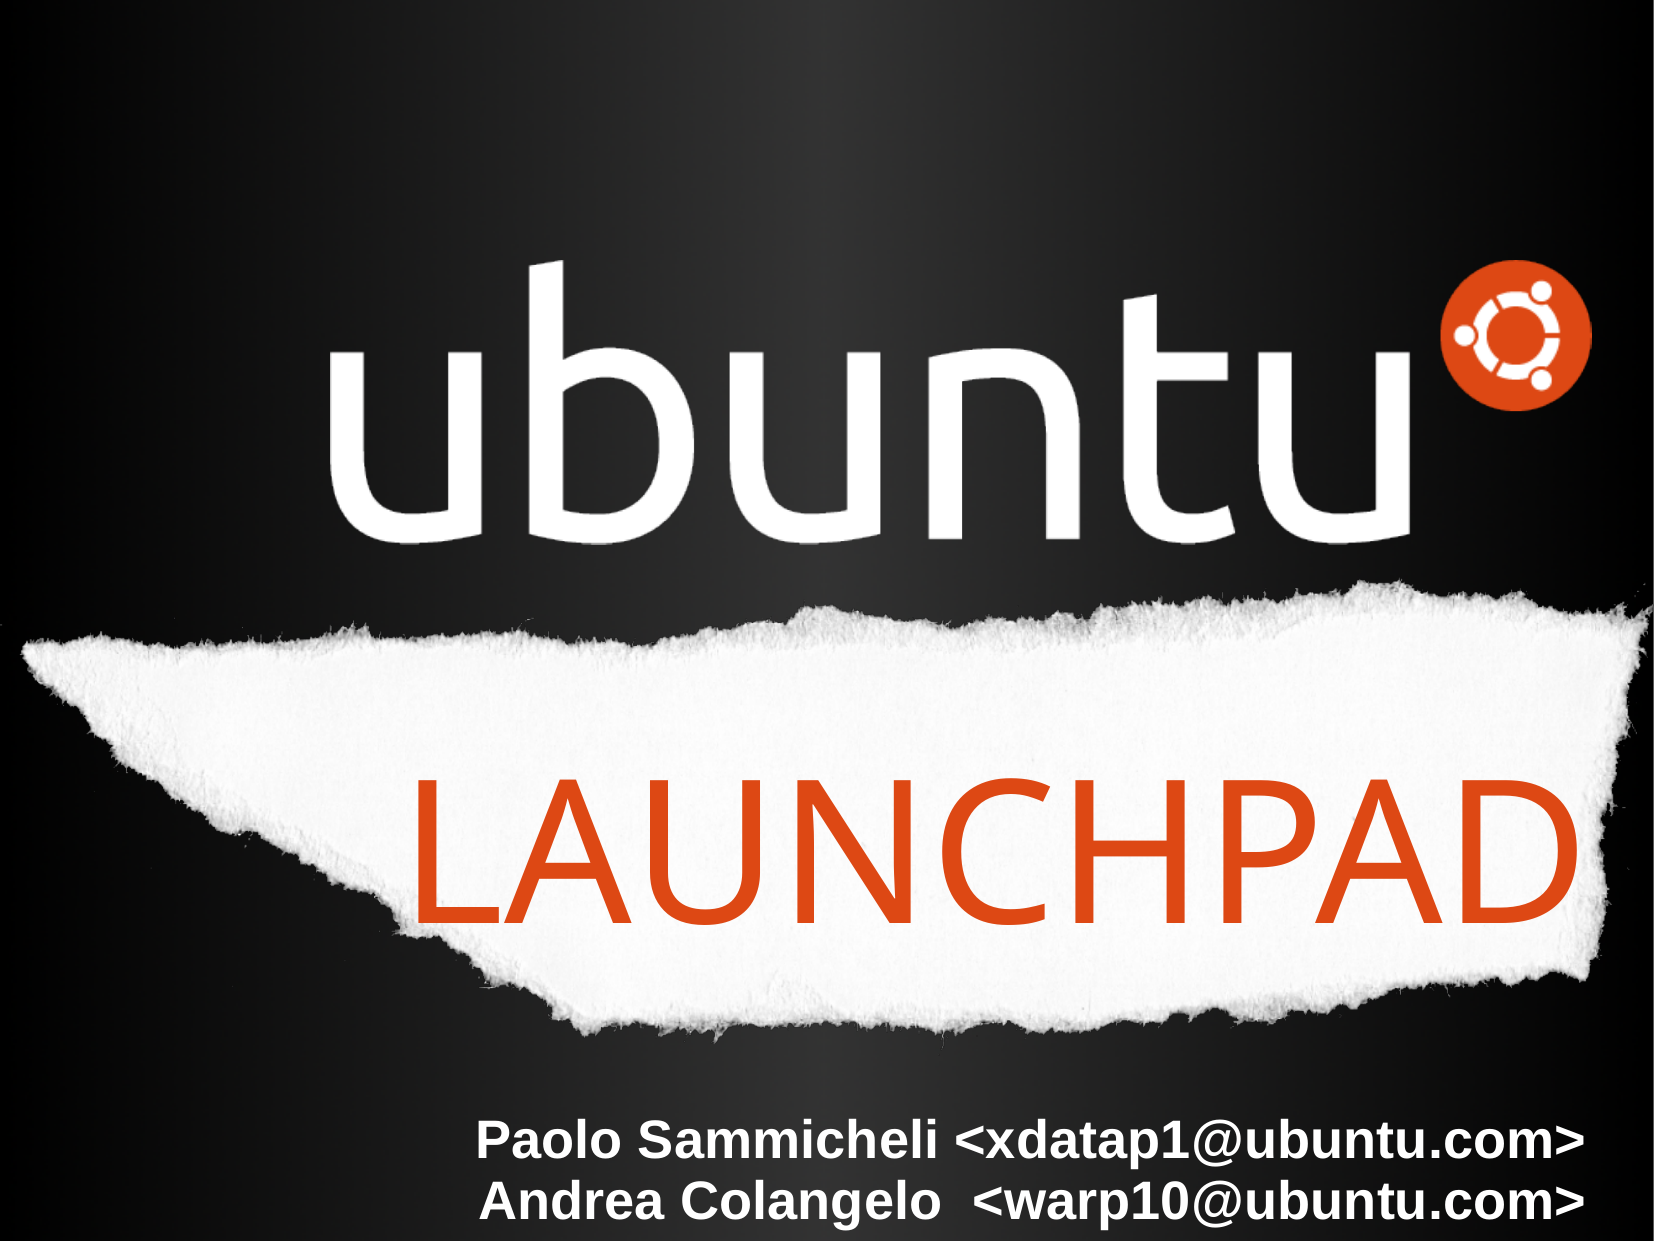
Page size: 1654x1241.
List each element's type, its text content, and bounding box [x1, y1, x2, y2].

text_box LAUNCHPAD [75, 702, 1605, 942]
picture [0, 0, 1654, 1241]
text_box Paolo Sammicheli <xdatap1@ubuntu.com> Andrea Colangelo <warp10@ubuntu.com> [0, 1102, 1603, 1241]
